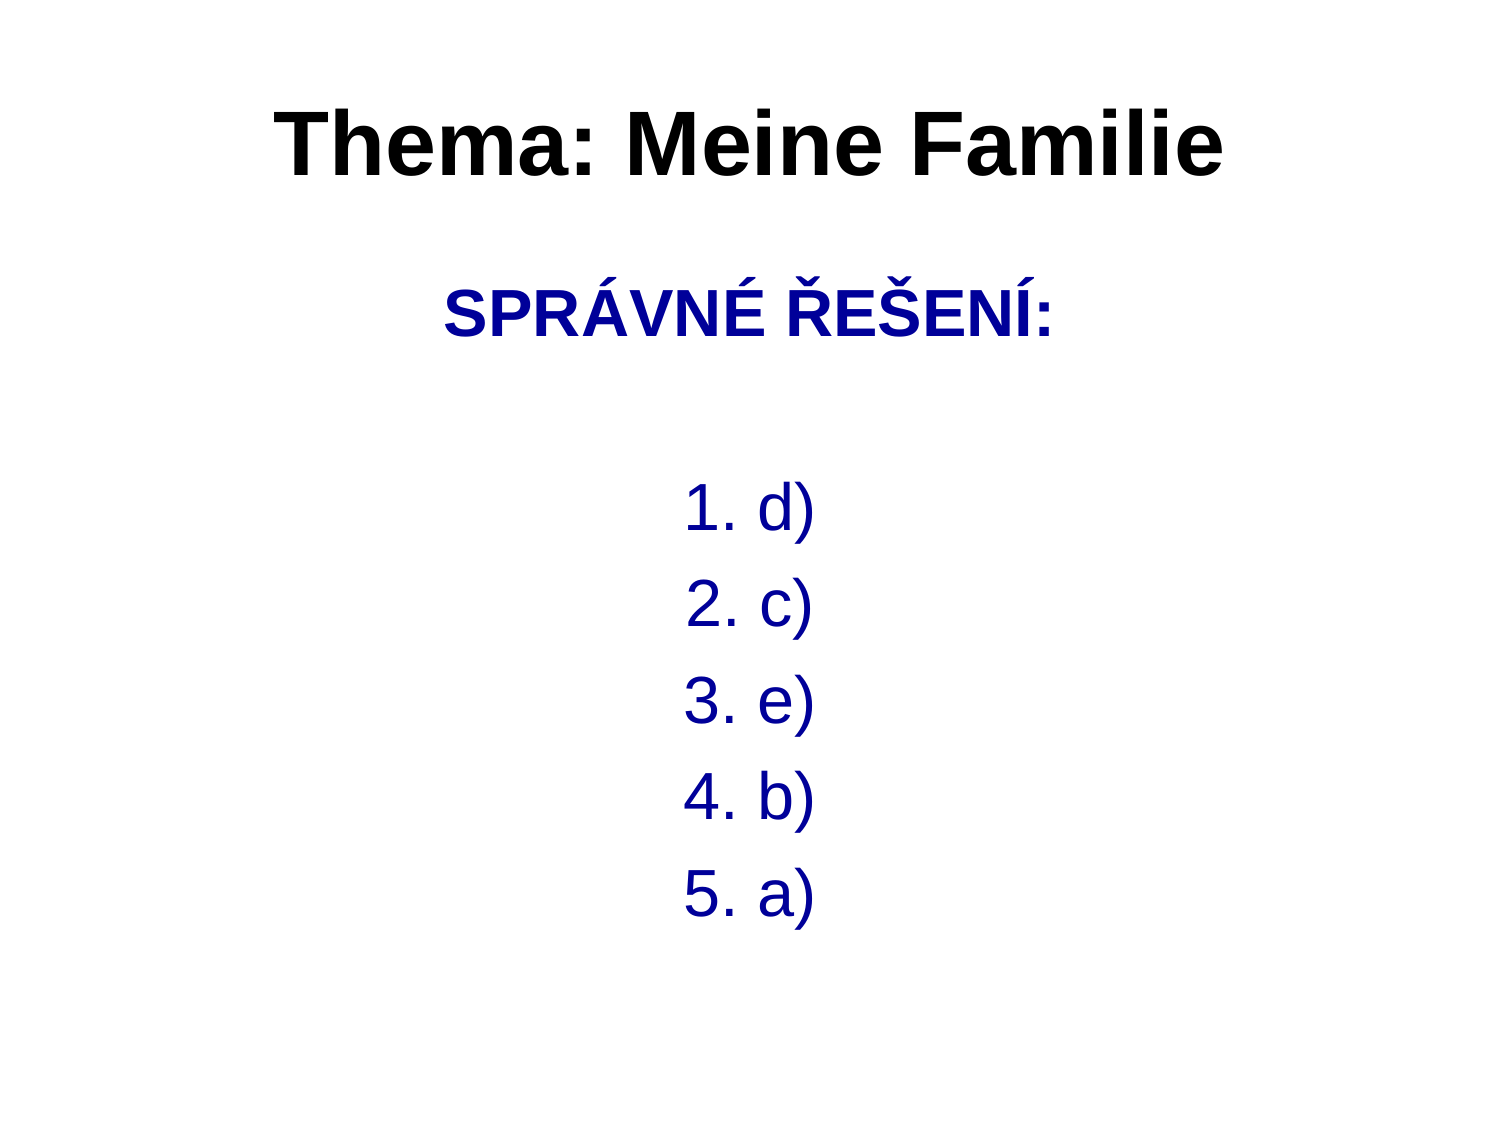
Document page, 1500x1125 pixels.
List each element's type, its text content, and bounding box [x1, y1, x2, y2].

list SPRÁVNÉ ŘEŠENÍ: 1. d) 2. c) 3. e) 4. b) 5. a) [75, 262, 1426, 1125]
title Thema: Meine Familie [75, 45, 1426, 233]
